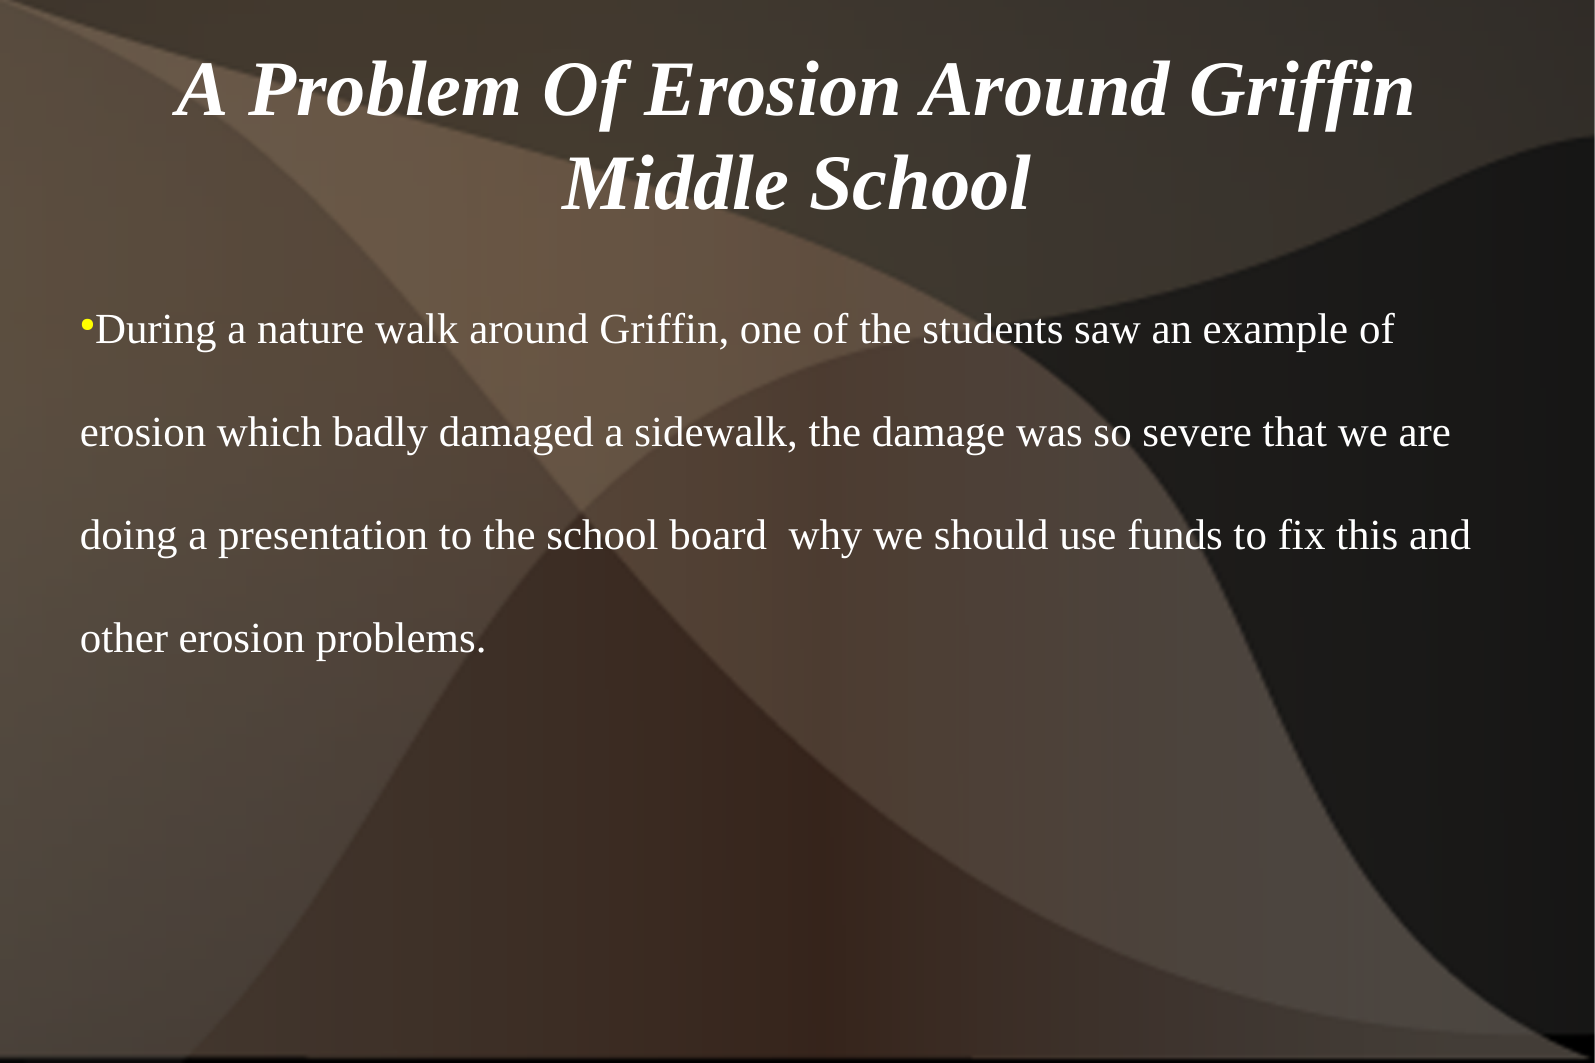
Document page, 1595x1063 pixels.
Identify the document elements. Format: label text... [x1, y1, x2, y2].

list During a nature walk around Griffin, one of the students saw an example of erosion which badly damaged a sidewalk, the damage was so severe that we are doing a presentation to the school board why we should use funds to fix this and other erosion problems. [79, 248, 1515, 665]
title A Problem Of Erosion Around Griffin Middle School [79, 42, 1515, 220]
